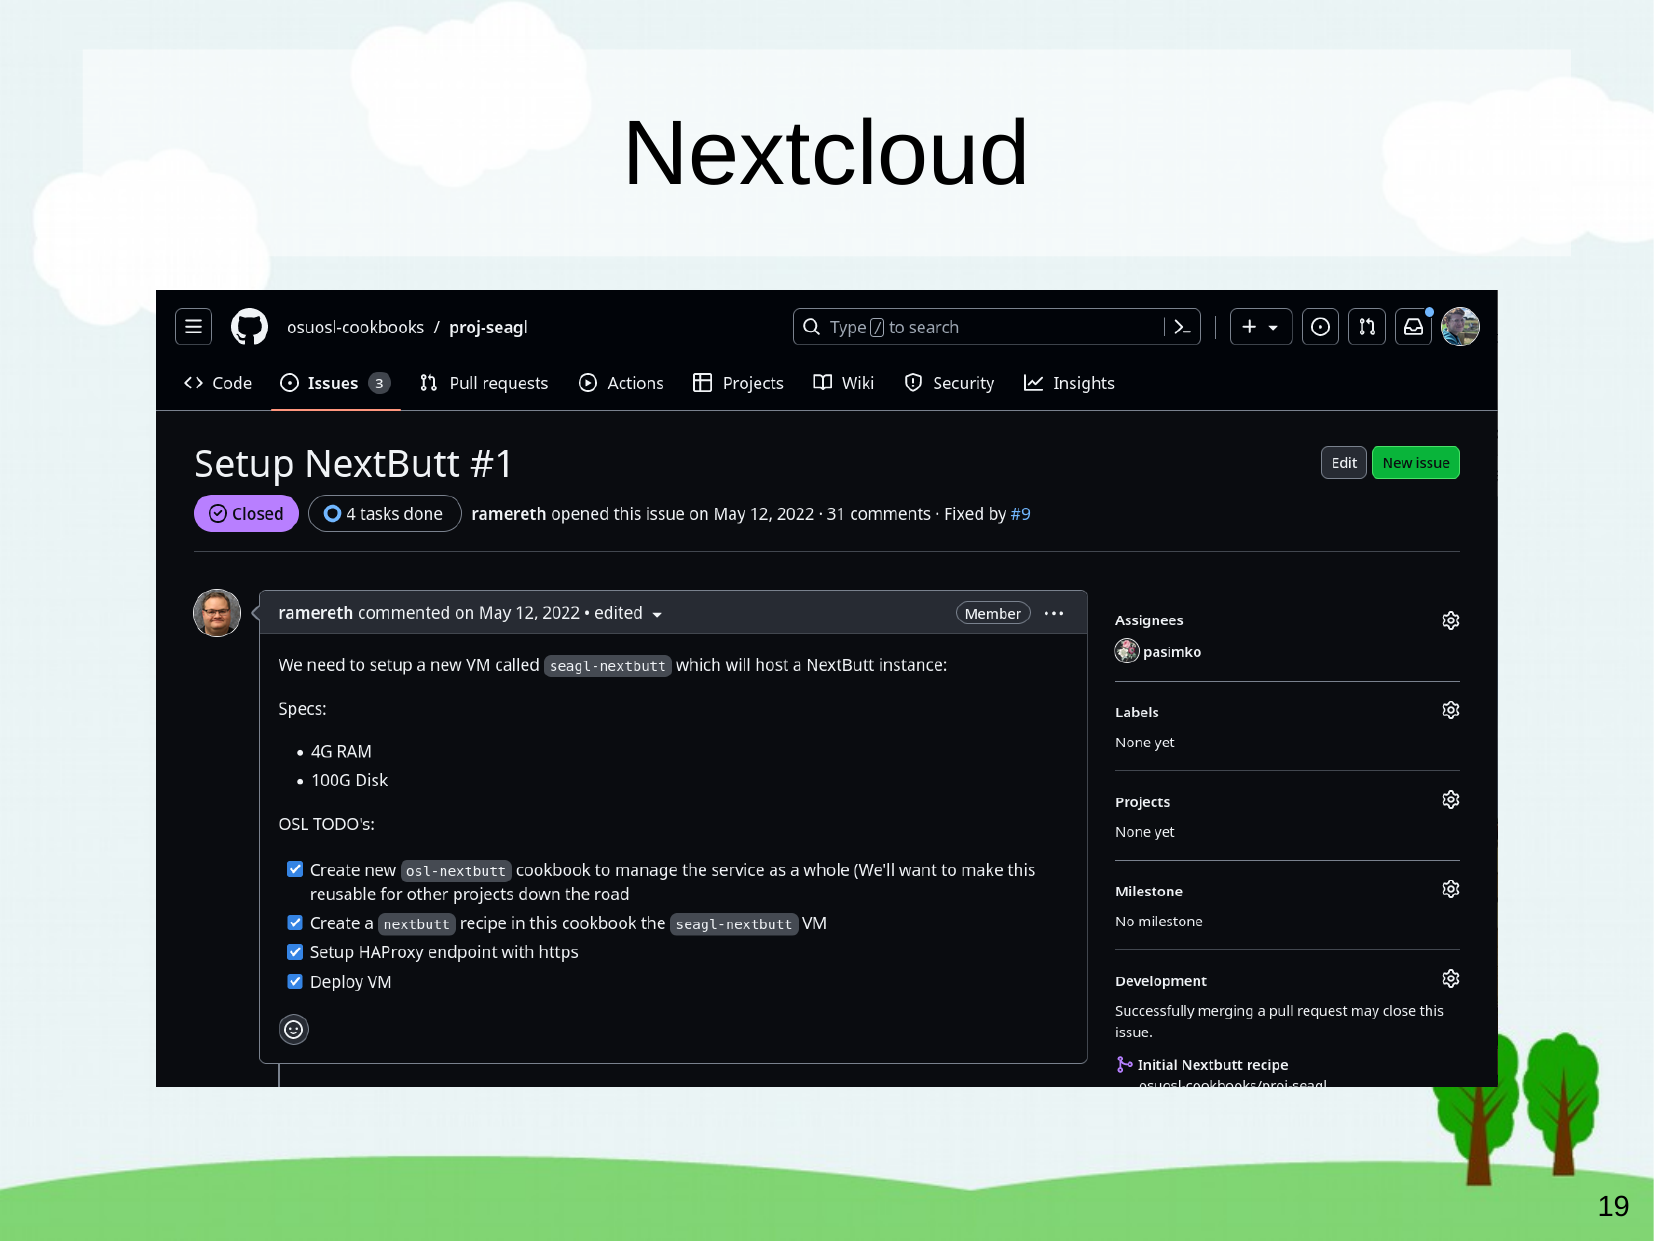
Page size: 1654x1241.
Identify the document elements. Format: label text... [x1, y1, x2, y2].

picture [0, 0, 1654, 1241]
title Nextcloud [82, 49, 1571, 257]
